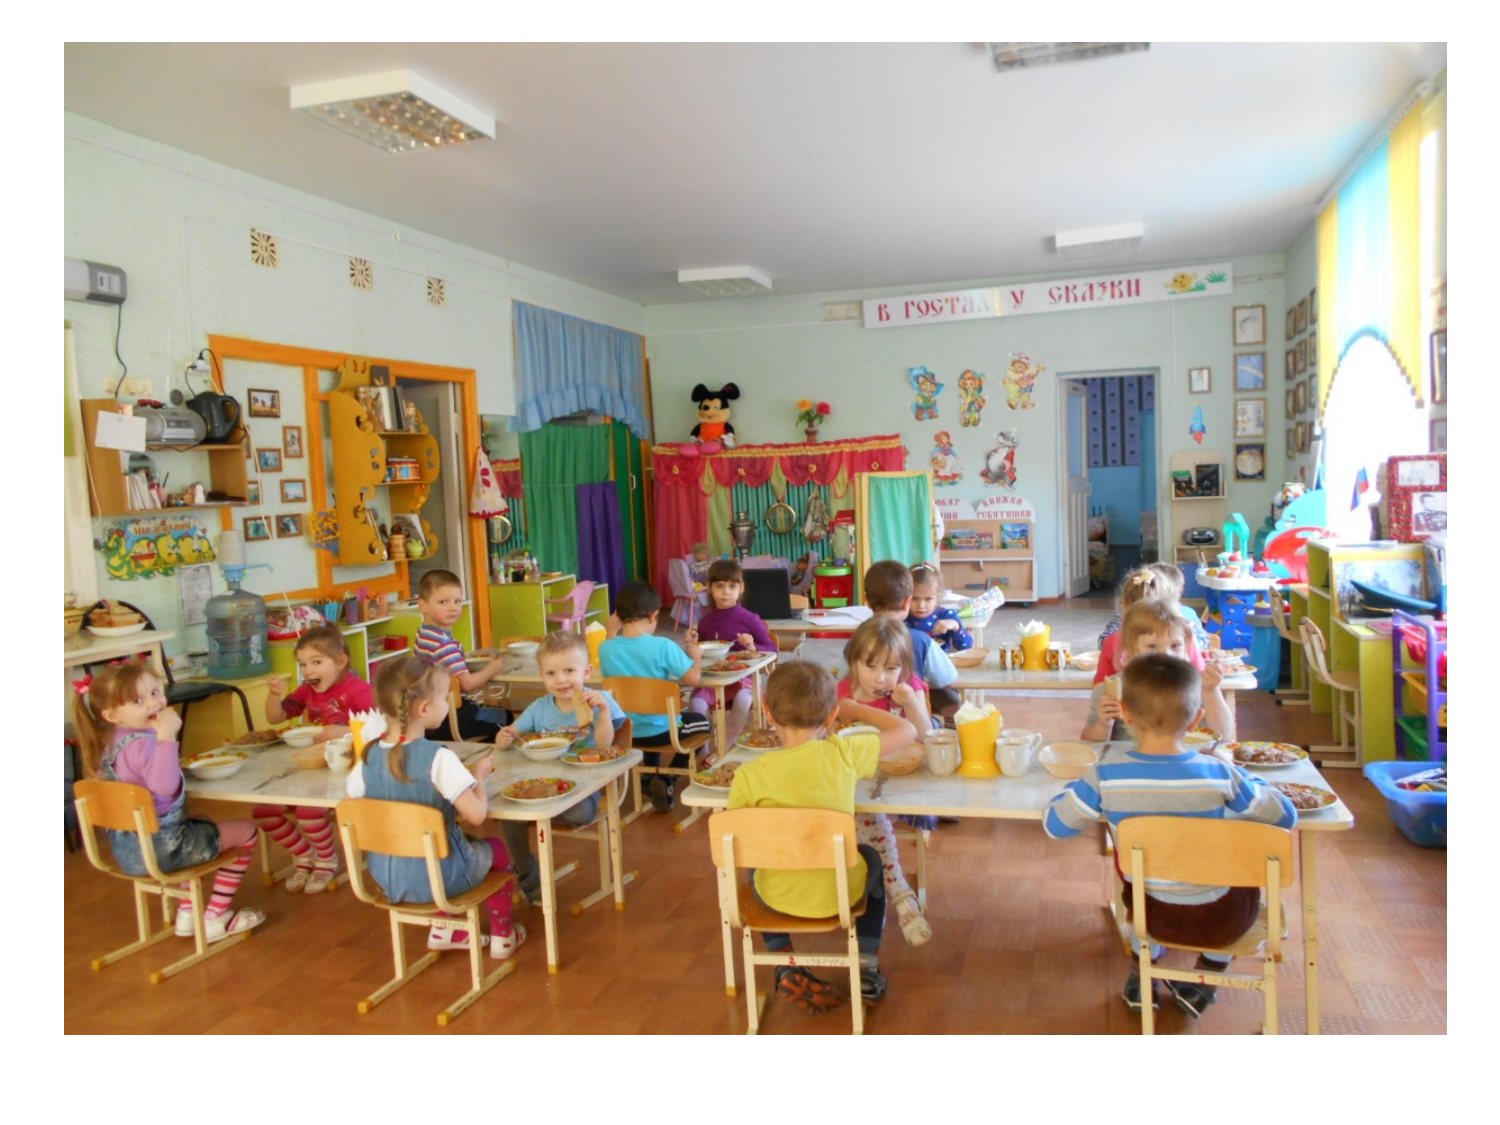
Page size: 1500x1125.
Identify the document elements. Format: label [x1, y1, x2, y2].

picture [64, 42, 1447, 1035]
